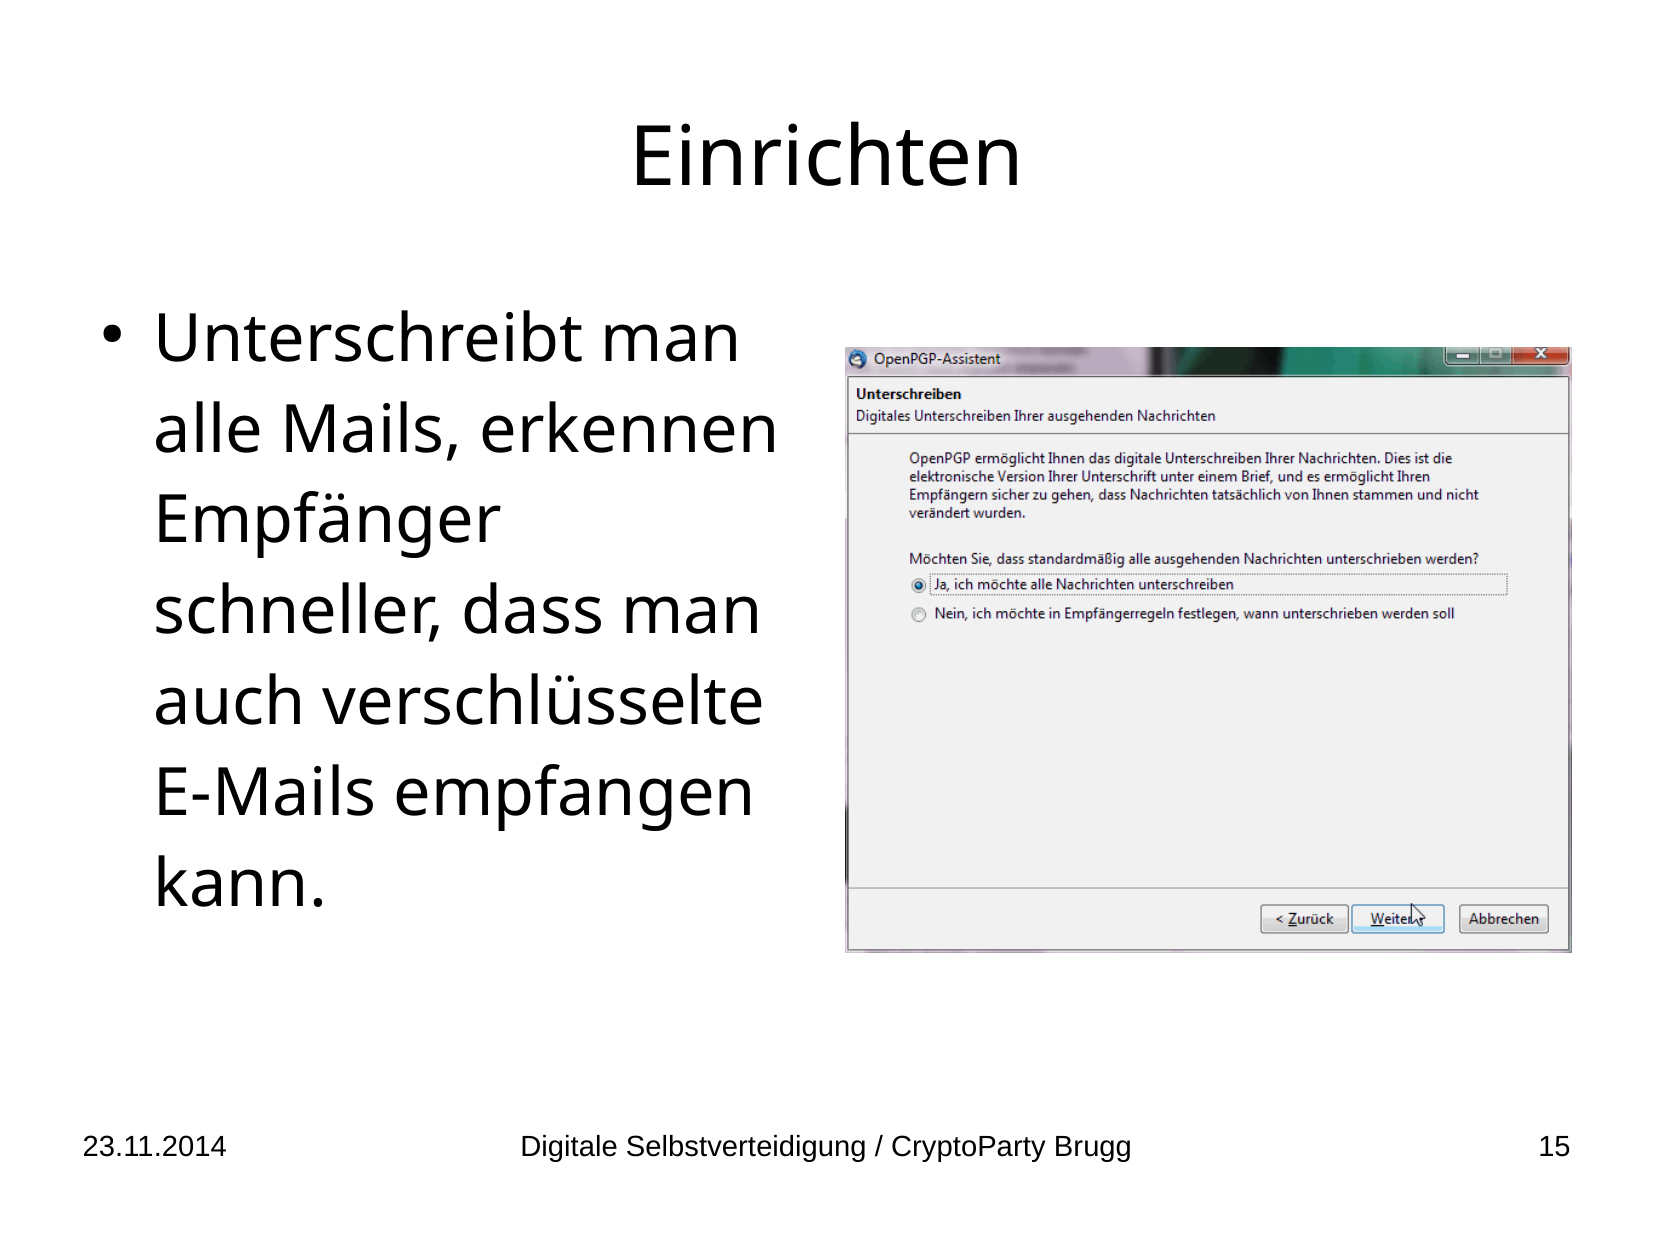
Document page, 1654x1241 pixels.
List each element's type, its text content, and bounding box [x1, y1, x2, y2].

list Unterschreibt man alle Mails, erkennen Empfänger schneller, dass man auch verschlüsselte E-Mails empfangen kann. [82, 290, 809, 1241]
picture [845, 347, 1572, 953]
title Einrichten [82, 49, 1571, 257]
